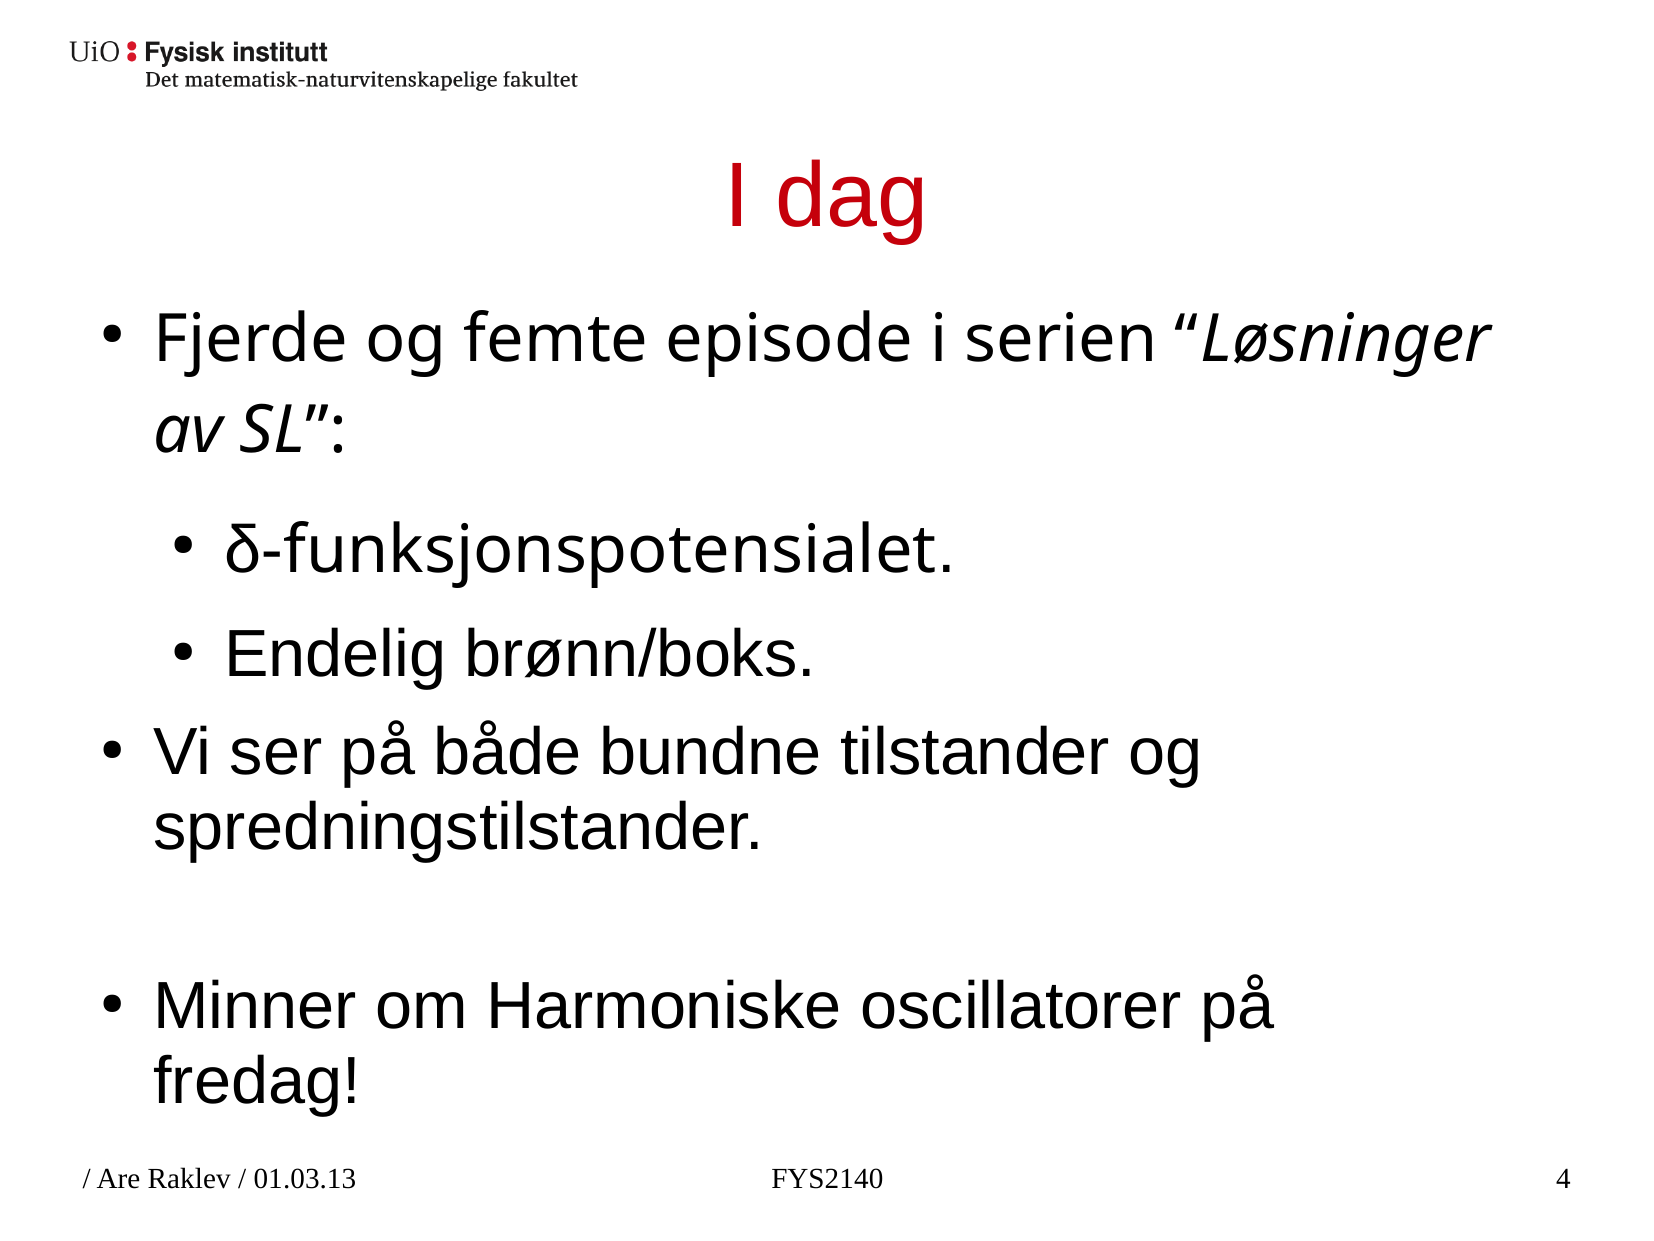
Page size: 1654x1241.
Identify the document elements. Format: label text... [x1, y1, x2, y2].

title I dag [82, 90, 1571, 298]
picture [68, 37, 581, 93]
list Fjerde og femte episode i serien “Løsninger av SL”: δ-funksjonspotensialet. Endelig brønn/boks. Vi ser på både bundne tilstander og spredningstilstander. Minner om Harmoniske oscillatorer på fredag! [82, 290, 1501, 1126]
